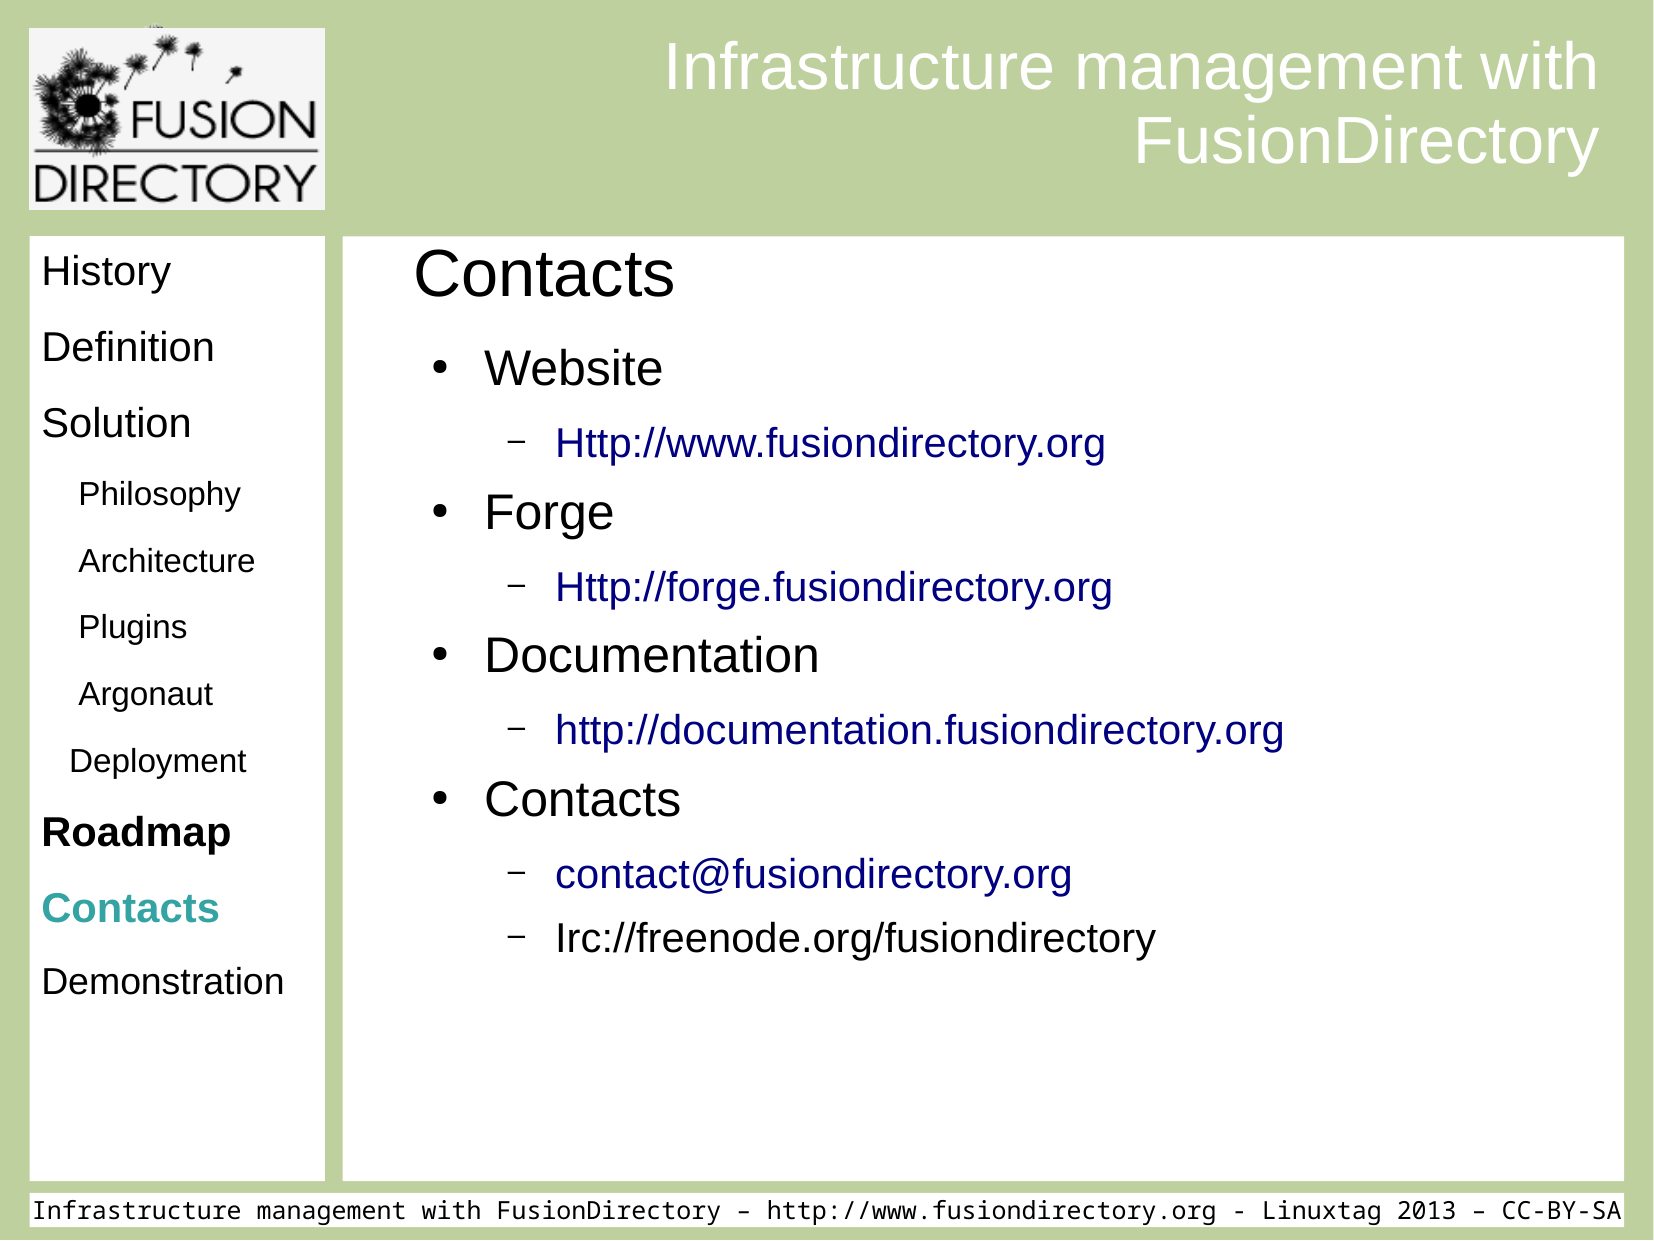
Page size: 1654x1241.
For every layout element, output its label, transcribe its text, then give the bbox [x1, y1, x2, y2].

title Infrastructure management with FusionDirectory [277, 0, 1601, 208]
list History Definition Solution Philosophy Architecture Plugins Argonaut Deployment Roadmap Contacts Demonstration [29, 236, 325, 1182]
list Contacts Website Http://www.fusiondirectory.org Forge Http://forge.fusiondirectory.org Documentation http://documentation.fusiondirectory.org Contacts contact@fusiondirectory.org Irc://freenode.org/fusiondirectory [342, 236, 1625, 1182]
picture [29, 17, 325, 210]
